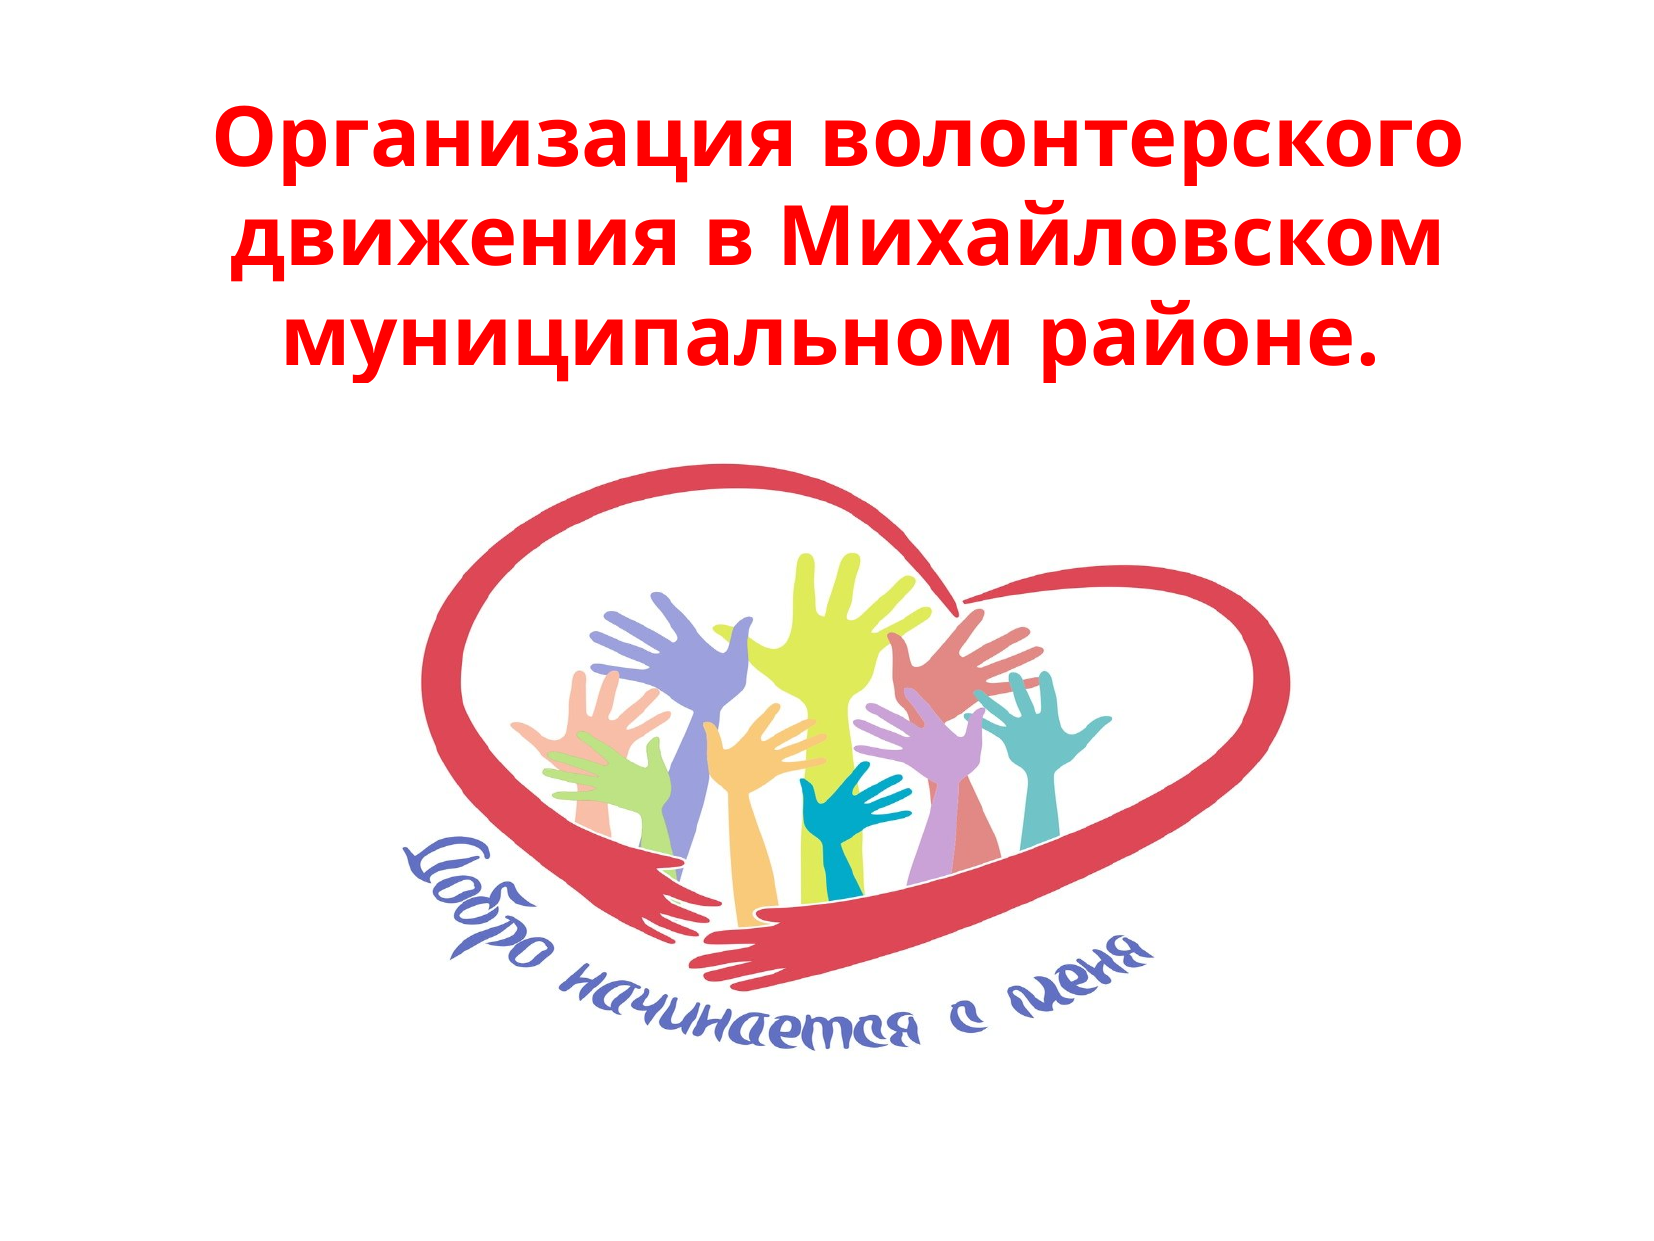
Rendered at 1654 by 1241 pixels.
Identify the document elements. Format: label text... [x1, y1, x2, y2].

picture [307, 383, 1347, 1093]
title Организация волонтерского движения в Михайловском муниципальном районе. [47, 131, 1631, 334]
